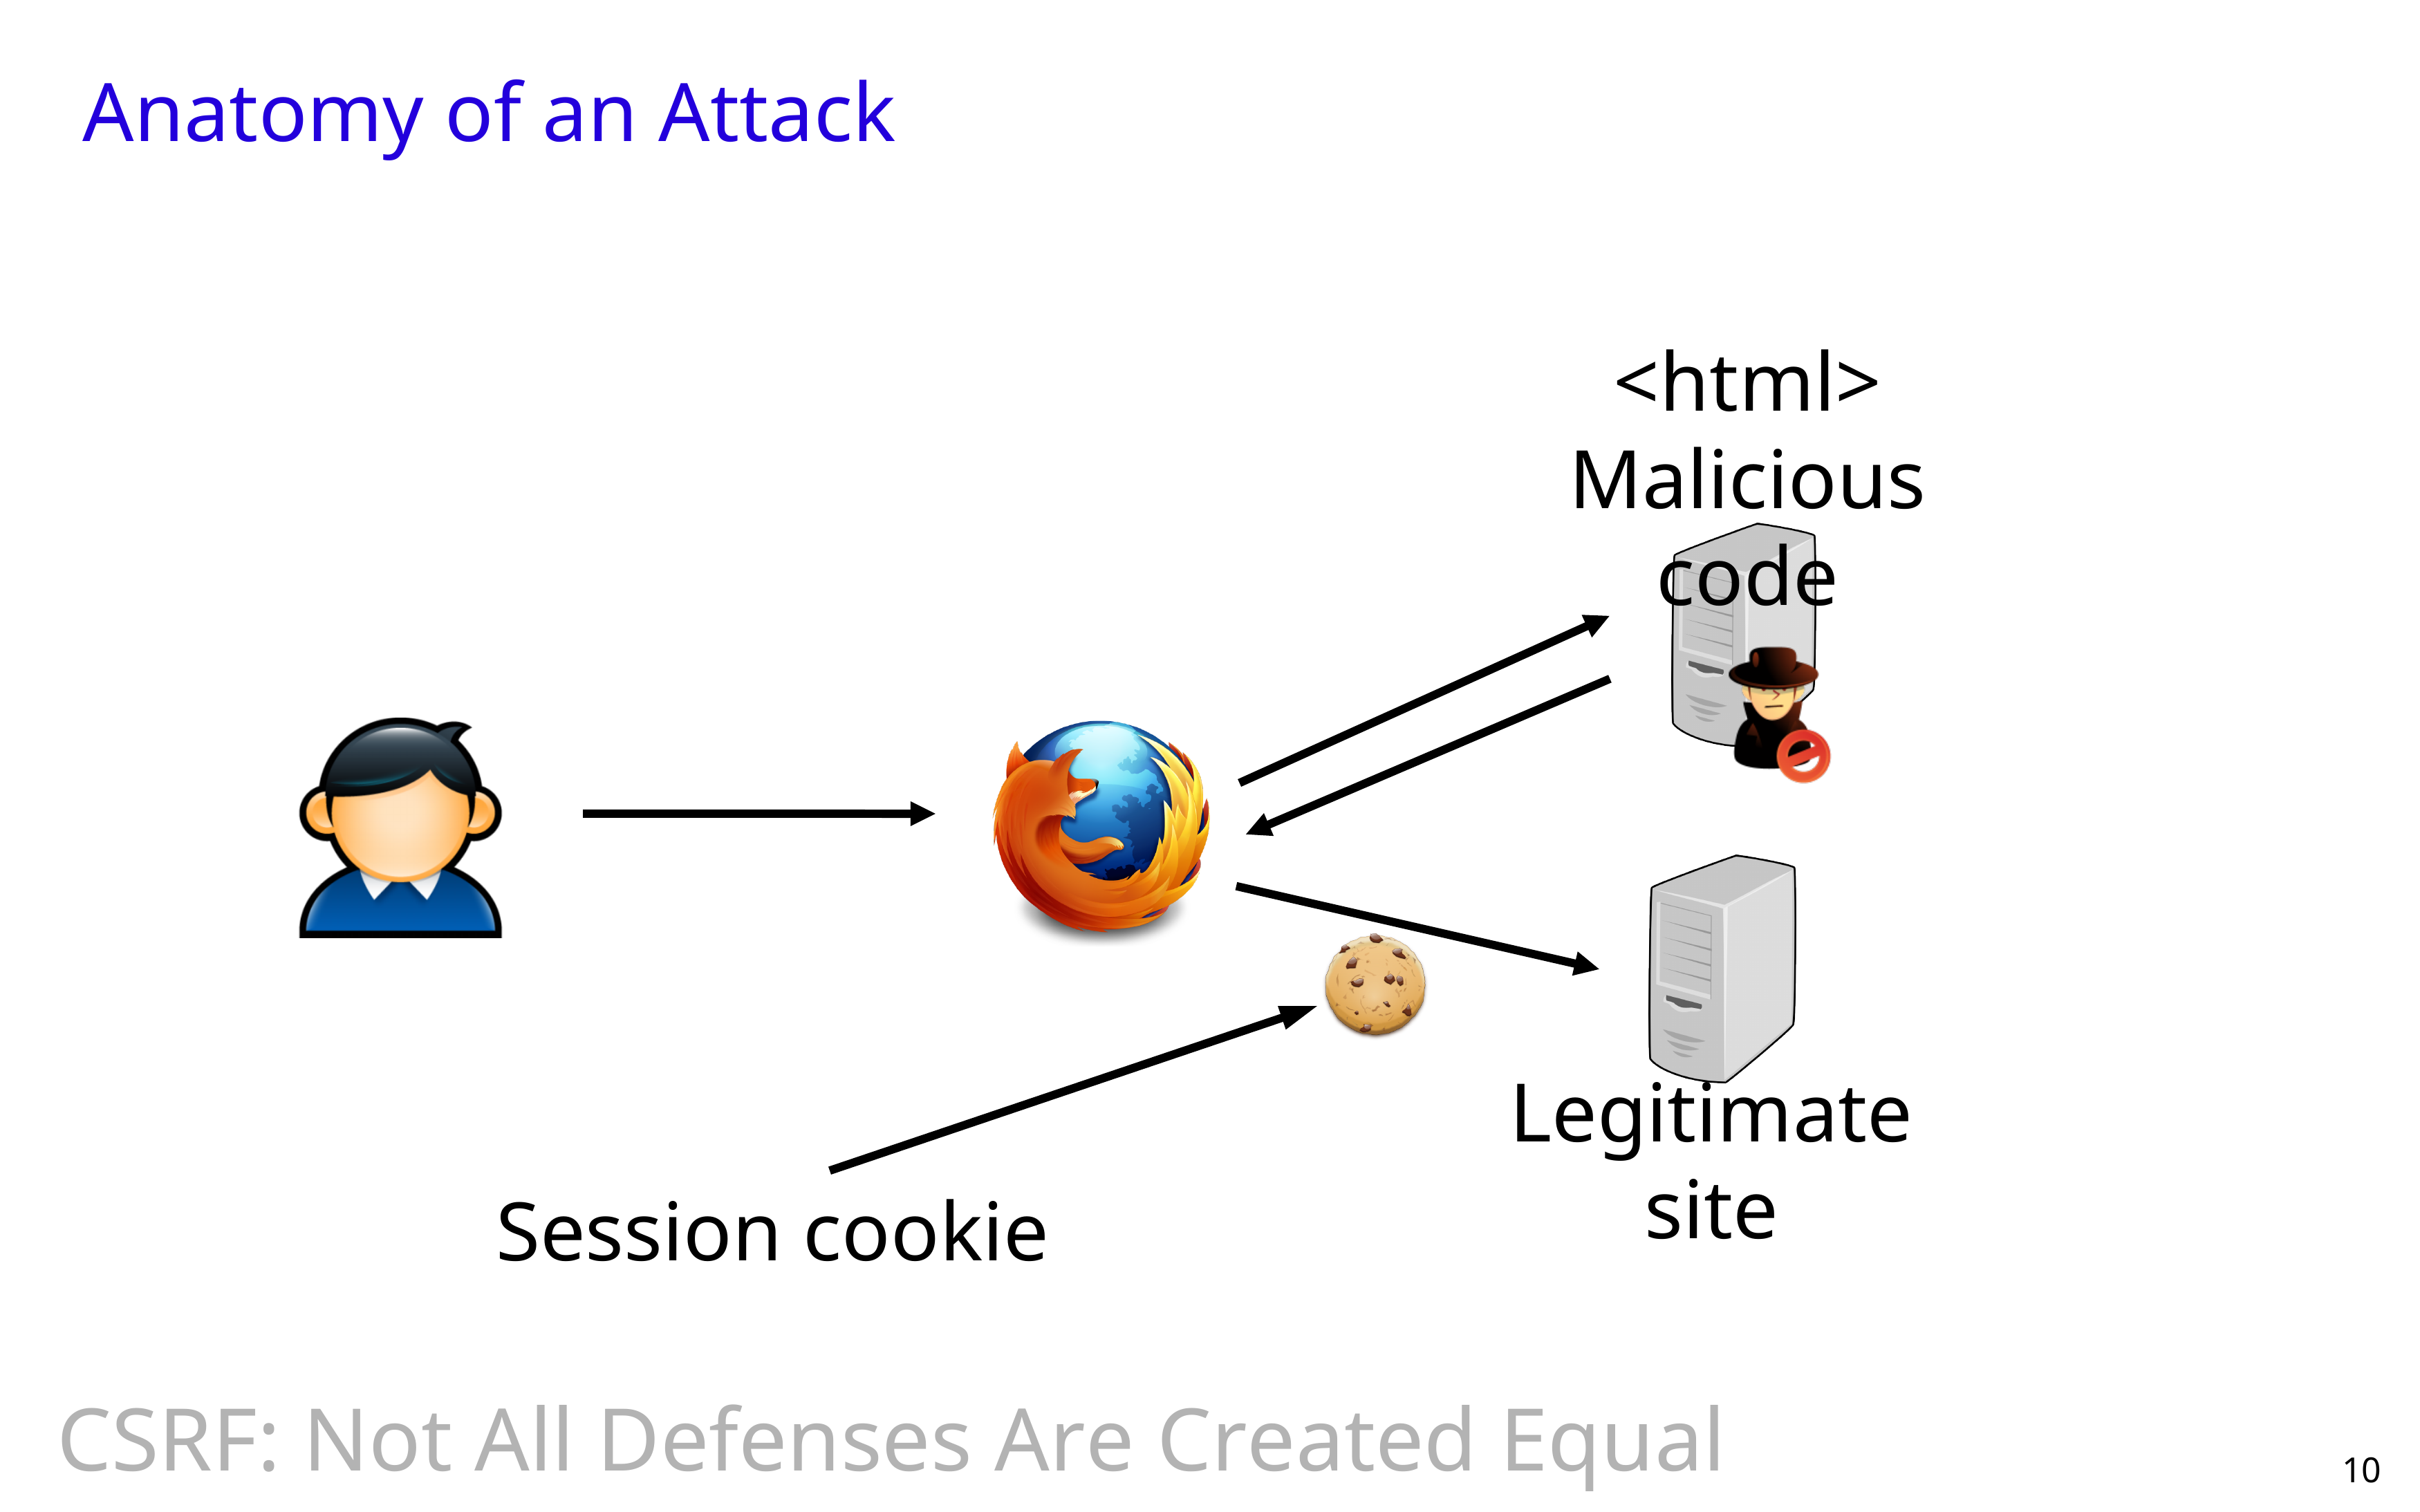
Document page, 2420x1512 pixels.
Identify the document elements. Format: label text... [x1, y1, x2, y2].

picture [1805, 567, 1816, 579]
text_box <html> Malicious code [1462, 321, 2033, 534]
text_box Session cookie [415, 1170, 1131, 1287]
picture [987, 720, 1216, 949]
picture [1648, 855, 1796, 1052]
text_box <number> [2334, 1443, 2390, 1497]
picture [290, 718, 511, 938]
picture [1671, 534, 1847, 788]
text_box Legitimate site [1431, 1052, 1992, 1168]
text_box Anatomy of an Attack [73, 55, 1940, 162]
picture [1805, 585, 1816, 599]
picture [1317, 927, 1432, 1042]
